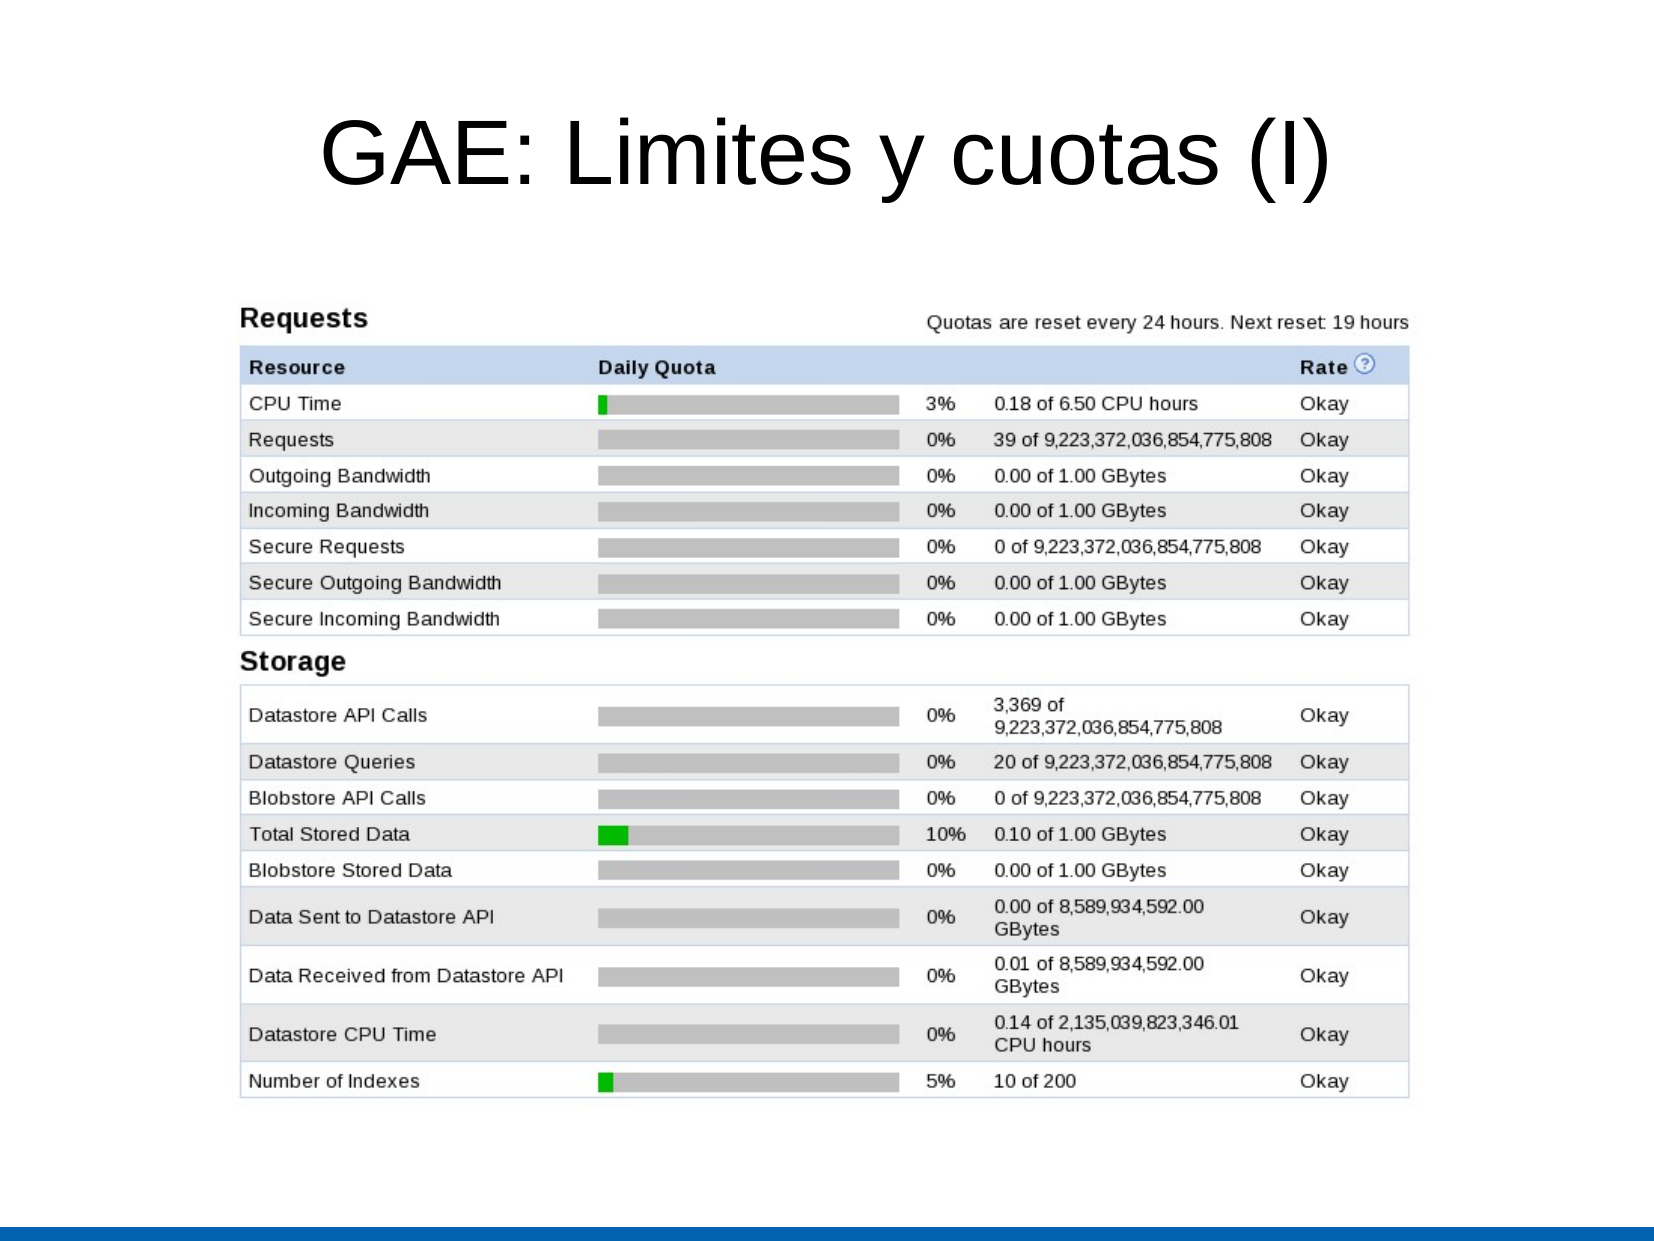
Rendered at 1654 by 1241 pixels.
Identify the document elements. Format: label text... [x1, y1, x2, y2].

title GAE: Limites y cuotas (I) [82, 49, 1571, 257]
picture [225, 290, 1428, 1109]
